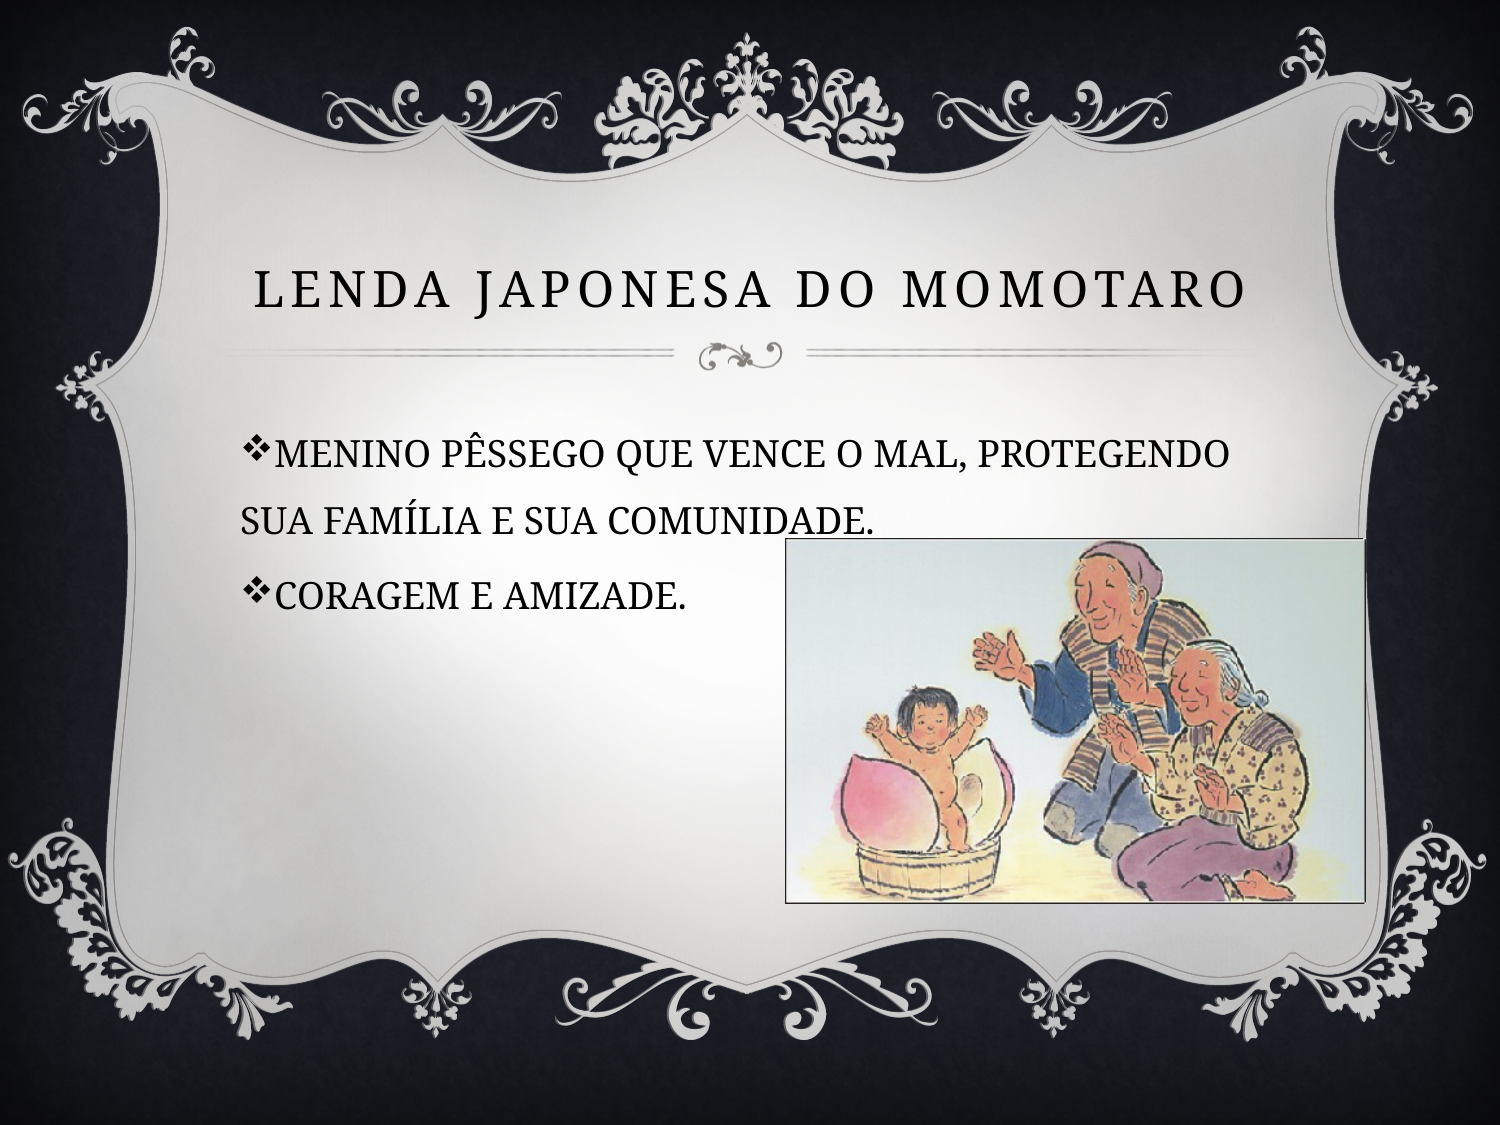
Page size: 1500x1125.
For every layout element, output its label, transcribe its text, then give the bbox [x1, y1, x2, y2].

title LENDA JAPONESA DO MOMOTARO [225, 212, 1275, 325]
picture [0, 0, 1500, 1125]
list MENINO PÊSSEGO QUE VENCE O MAL, PROTEGENDO SUA FAMÍLIA E SUA COMUNIDADE. CORAGEM E AMIZADE. [225, 399, 1275, 900]
